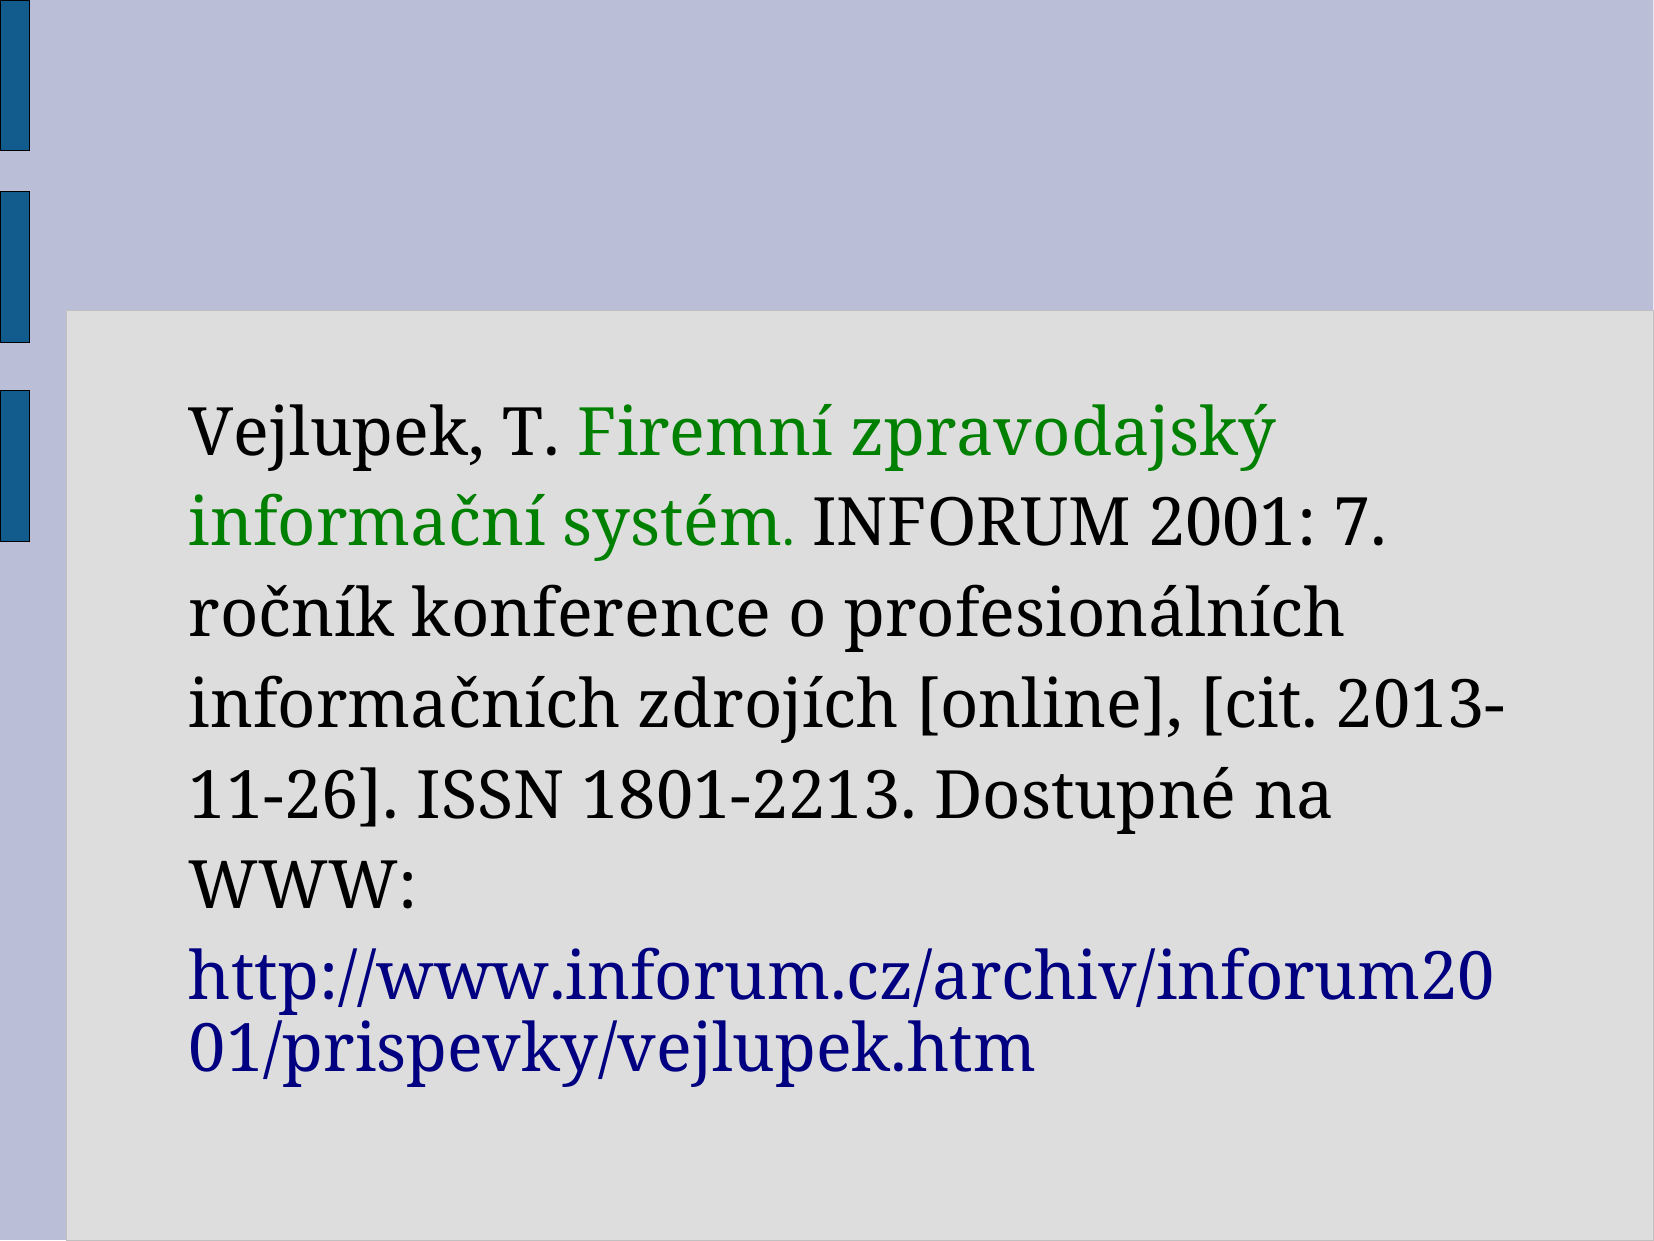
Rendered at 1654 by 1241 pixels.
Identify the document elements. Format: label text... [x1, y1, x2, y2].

list Vejlupek, T. Firemní zpravodajský informační systém. INFORUM 2001: 7. ročník konference o profesionálních informačních zdrojích [online], [cit. 2013-11-26]. ISSN 1801-2213. Dostupné na WWW: http://www.inforum.cz/archiv/inforum2001/prispevky/vejlupek.htm [118, 383, 1531, 1151]
